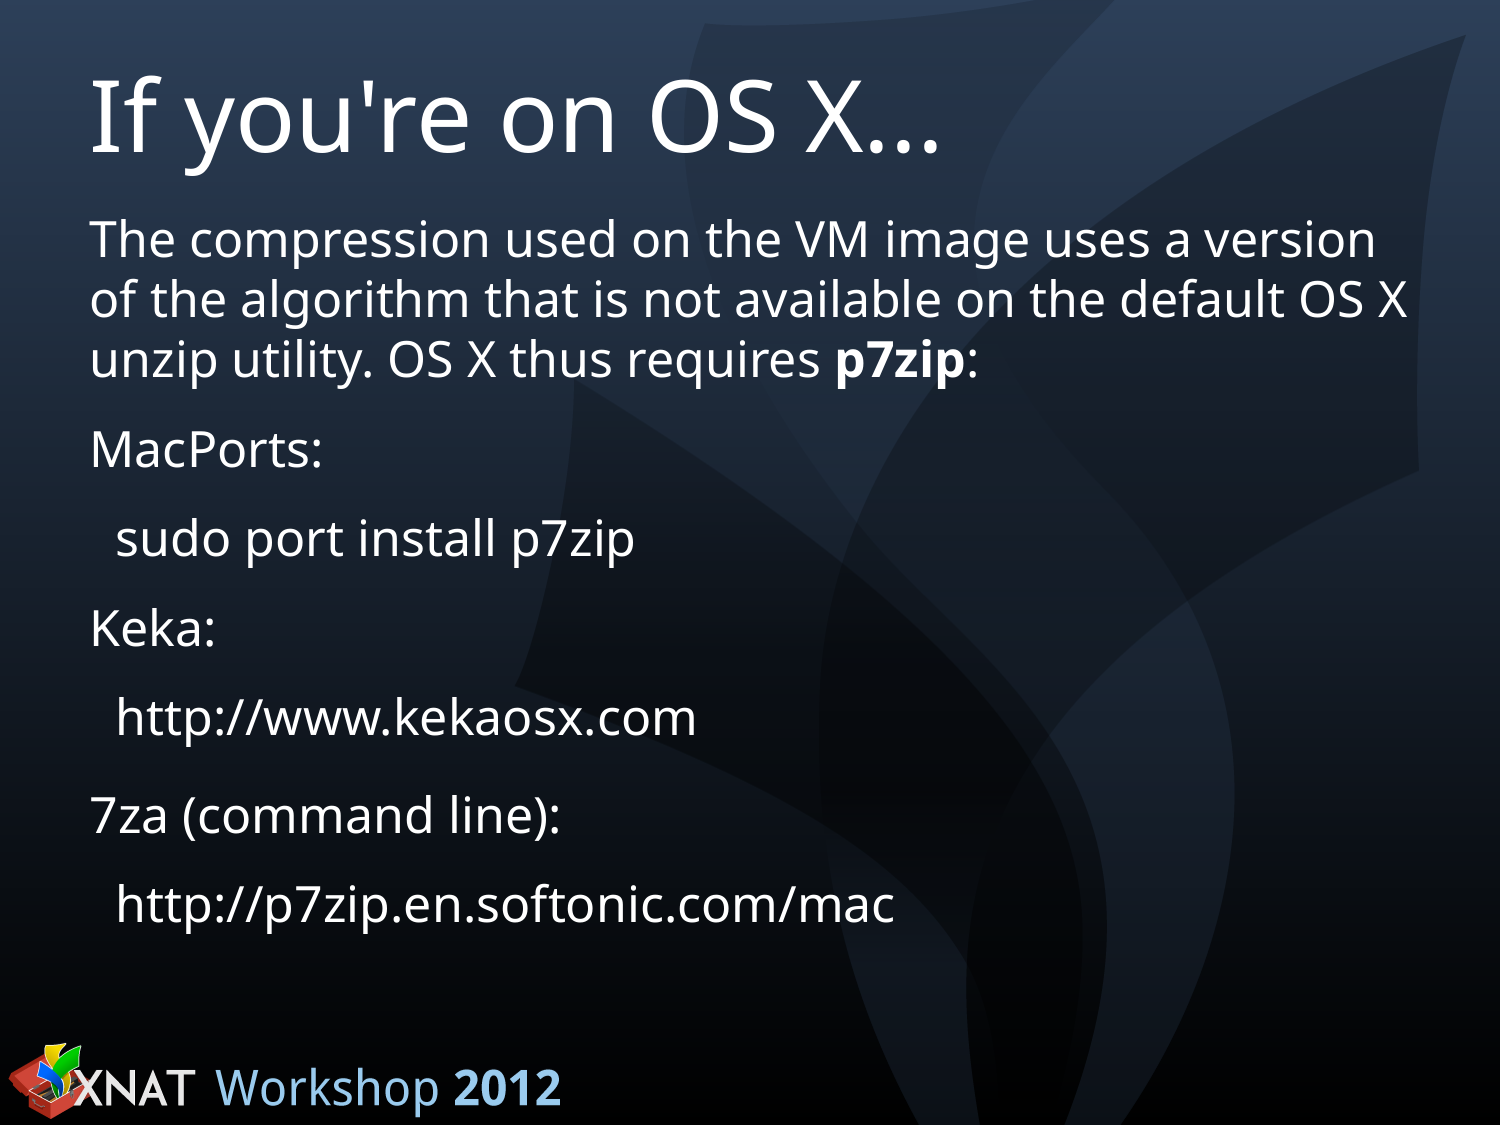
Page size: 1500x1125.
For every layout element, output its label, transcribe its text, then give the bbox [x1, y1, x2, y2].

title If you're on OS X... [75, 45, 1425, 188]
picture [0, 0, 1500, 1125]
list The compression used on the VM image uses a version of the algorithm that is not available on the default OS X unzip utility. OS X thus requires p7zip: MacPorts: sudo port install p7zip Keka: http://www.kekaosx.com 7za (command line): http://p7zip.en.softonic.com/mac [75, 200, 1426, 976]
